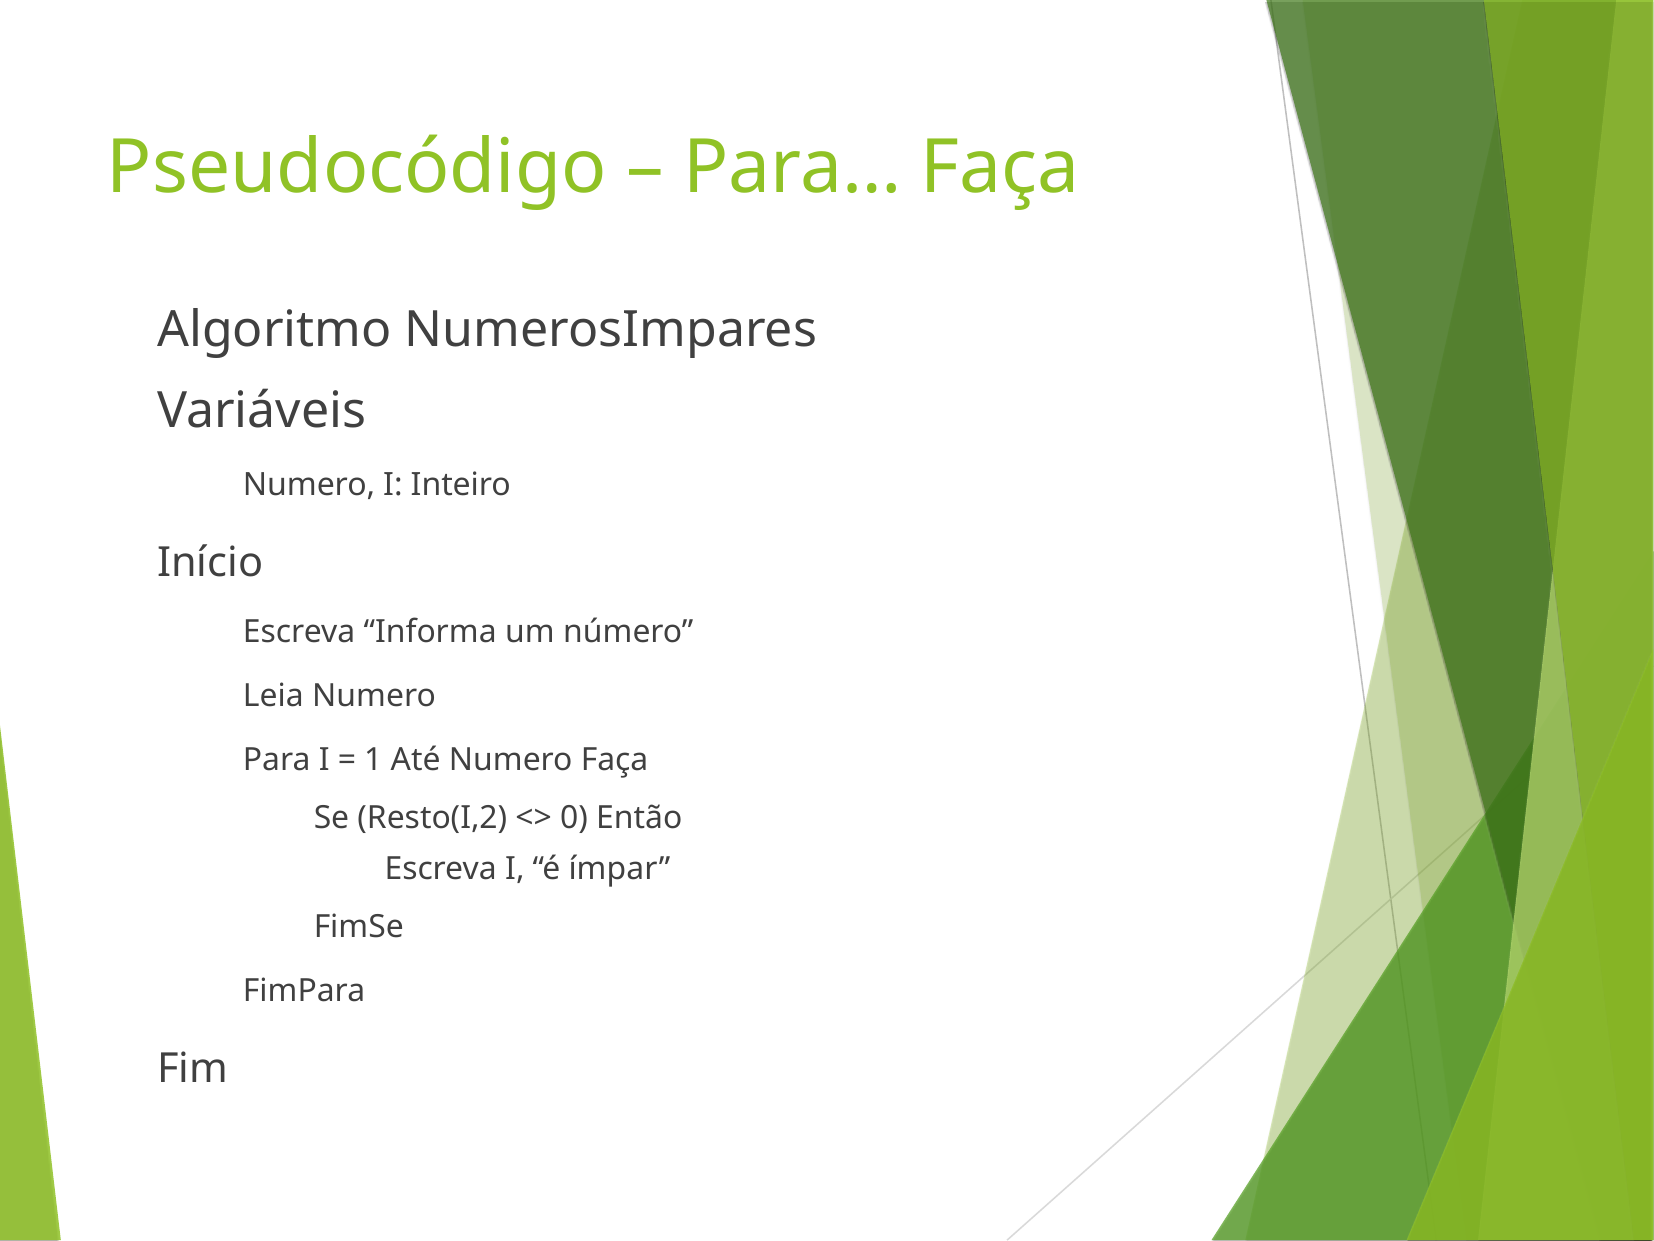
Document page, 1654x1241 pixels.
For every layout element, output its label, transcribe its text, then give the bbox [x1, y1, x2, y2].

title Pseudocódigo – Para… Faça [91, 110, 1258, 289]
list Algoritmo NumerosImpares Variáveis Numero, I: Inteiro Início Escreva “Informa um número” Leia Numero Para I = 1 Até Numero Faça Se (Resto(I,2) <> 0) Então Escreva I, “é ímpar” FimSe FimPara Fim [86, 289, 1595, 1126]
